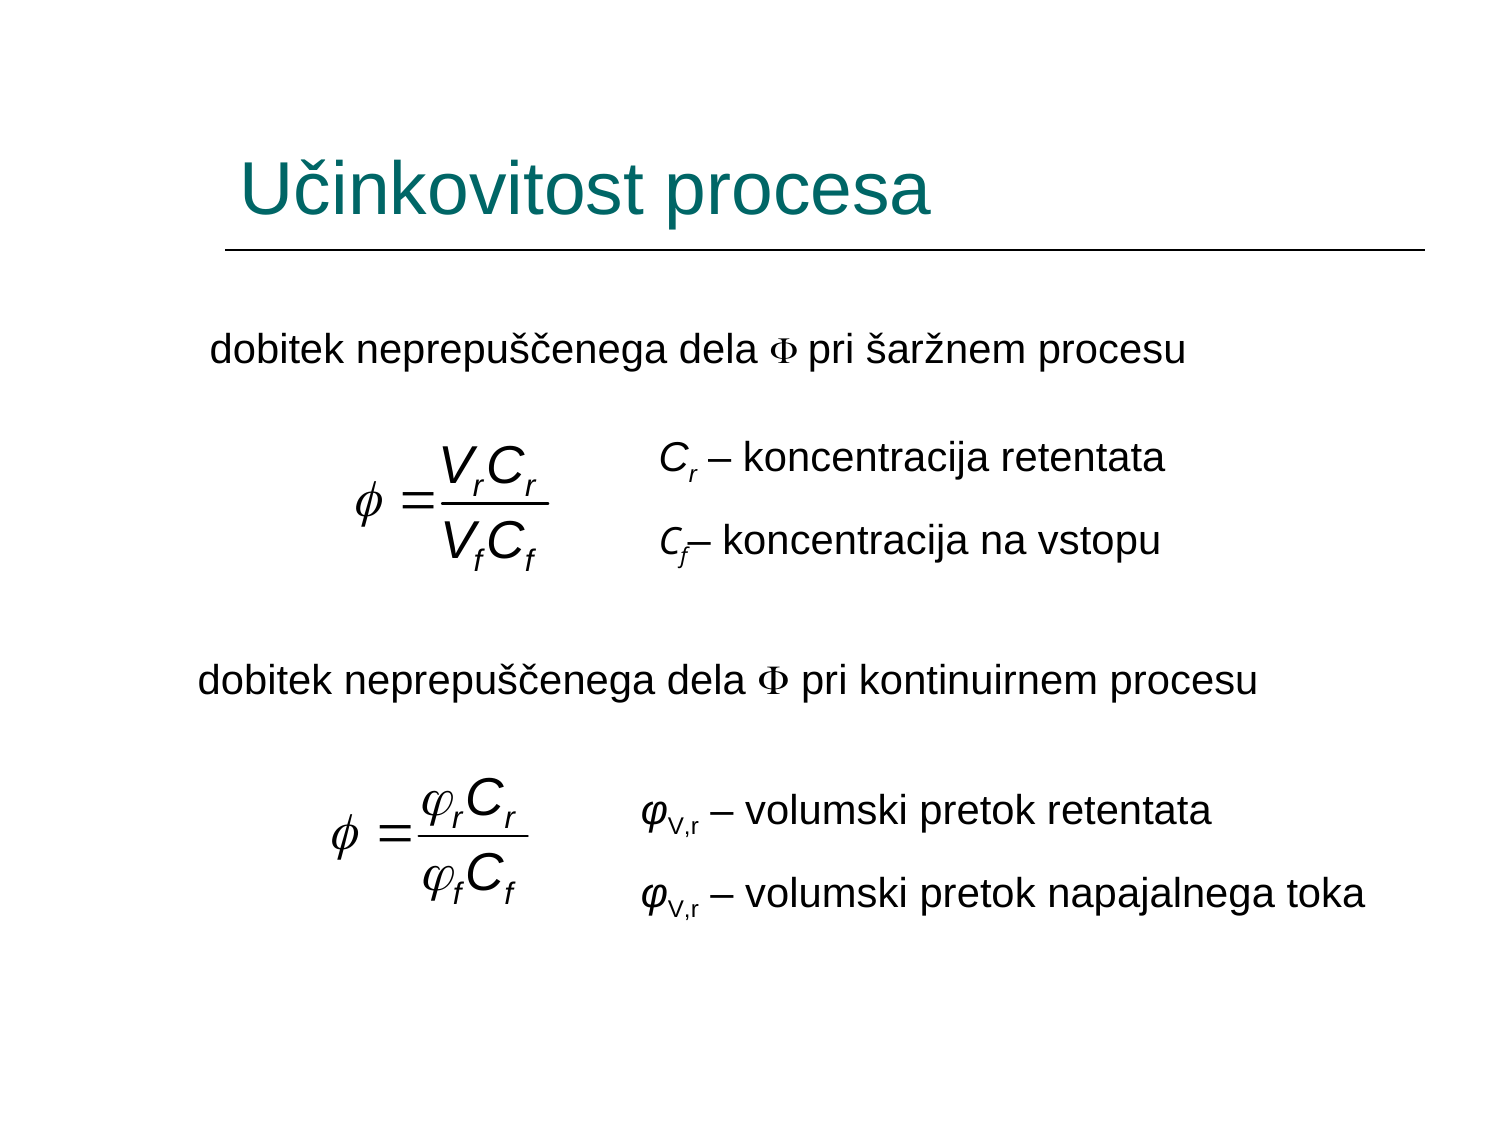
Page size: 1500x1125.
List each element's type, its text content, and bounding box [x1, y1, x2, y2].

title Učinkovitost procesa [224, 49, 1425, 237]
text_box dobitek neprepuščenega dela  pri kontinuirnem procesu [183, 645, 1424, 711]
chart [348, 432, 561, 584]
text_box [324, 764, 538, 916]
text_box dobitek neprepuščenega dela  pri šaržnem procesu [194, 314, 1223, 380]
text_box Cr – koncentracija retentata Cf– koncentracija na vstopu [643, 422, 1436, 576]
text_box φV,r – volumski pretok retentata φV,r – volumski pretok napajalnega toka [625, 774, 1500, 931]
